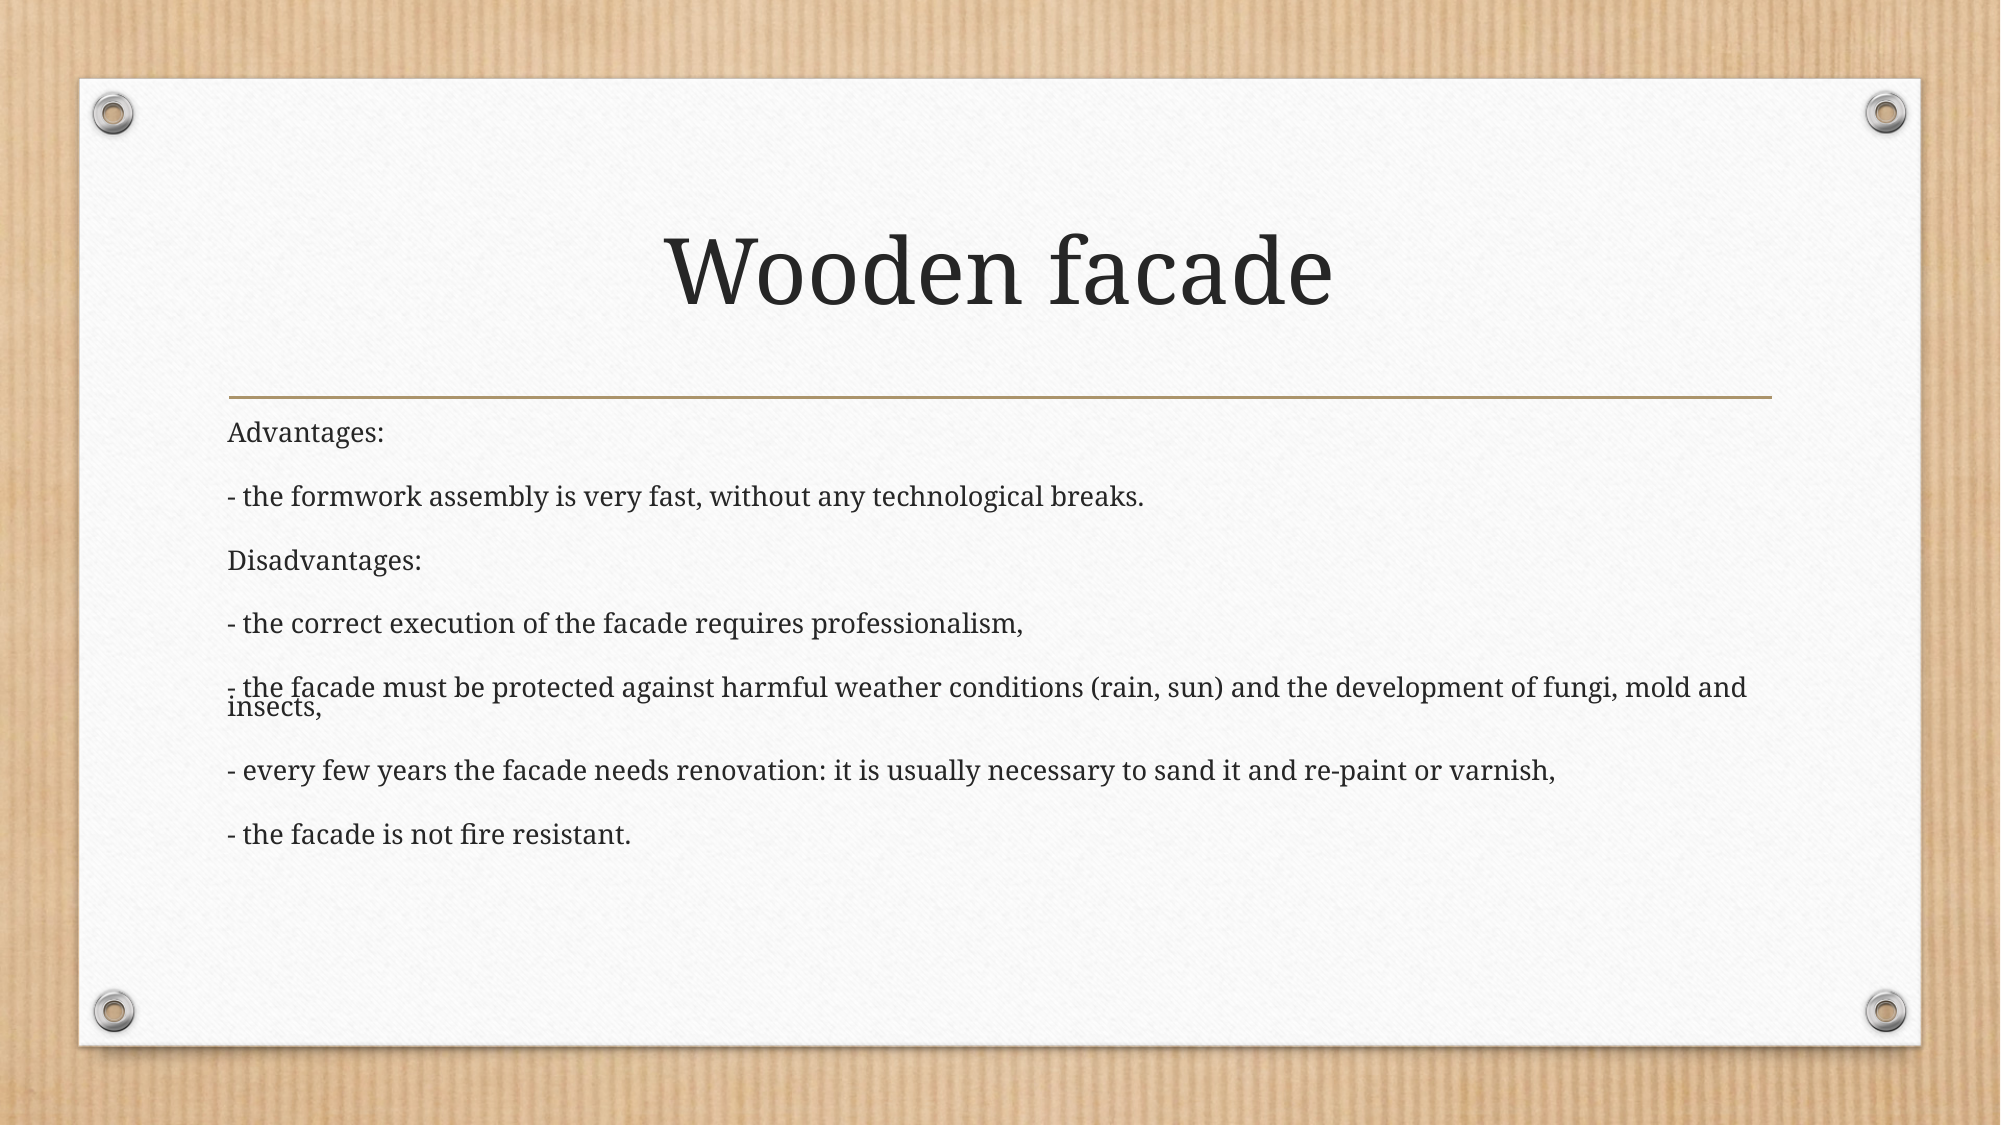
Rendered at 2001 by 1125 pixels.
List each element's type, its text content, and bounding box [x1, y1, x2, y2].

title Wooden facade [212, 161, 1788, 376]
list Advantages: - the formwork assembly is very fast, without any technological breaks. Disadvantages: - the correct execution of the facade requires professionalism, - the facade must be protected against harmful weather conditions (rain, sun) and the development of fungi, mold and insects, - every few years the facade needs renovation: it is usually necessary to sand it and re-paint or varnish, - the facade is not fire resistant. [212, 419, 1788, 964]
